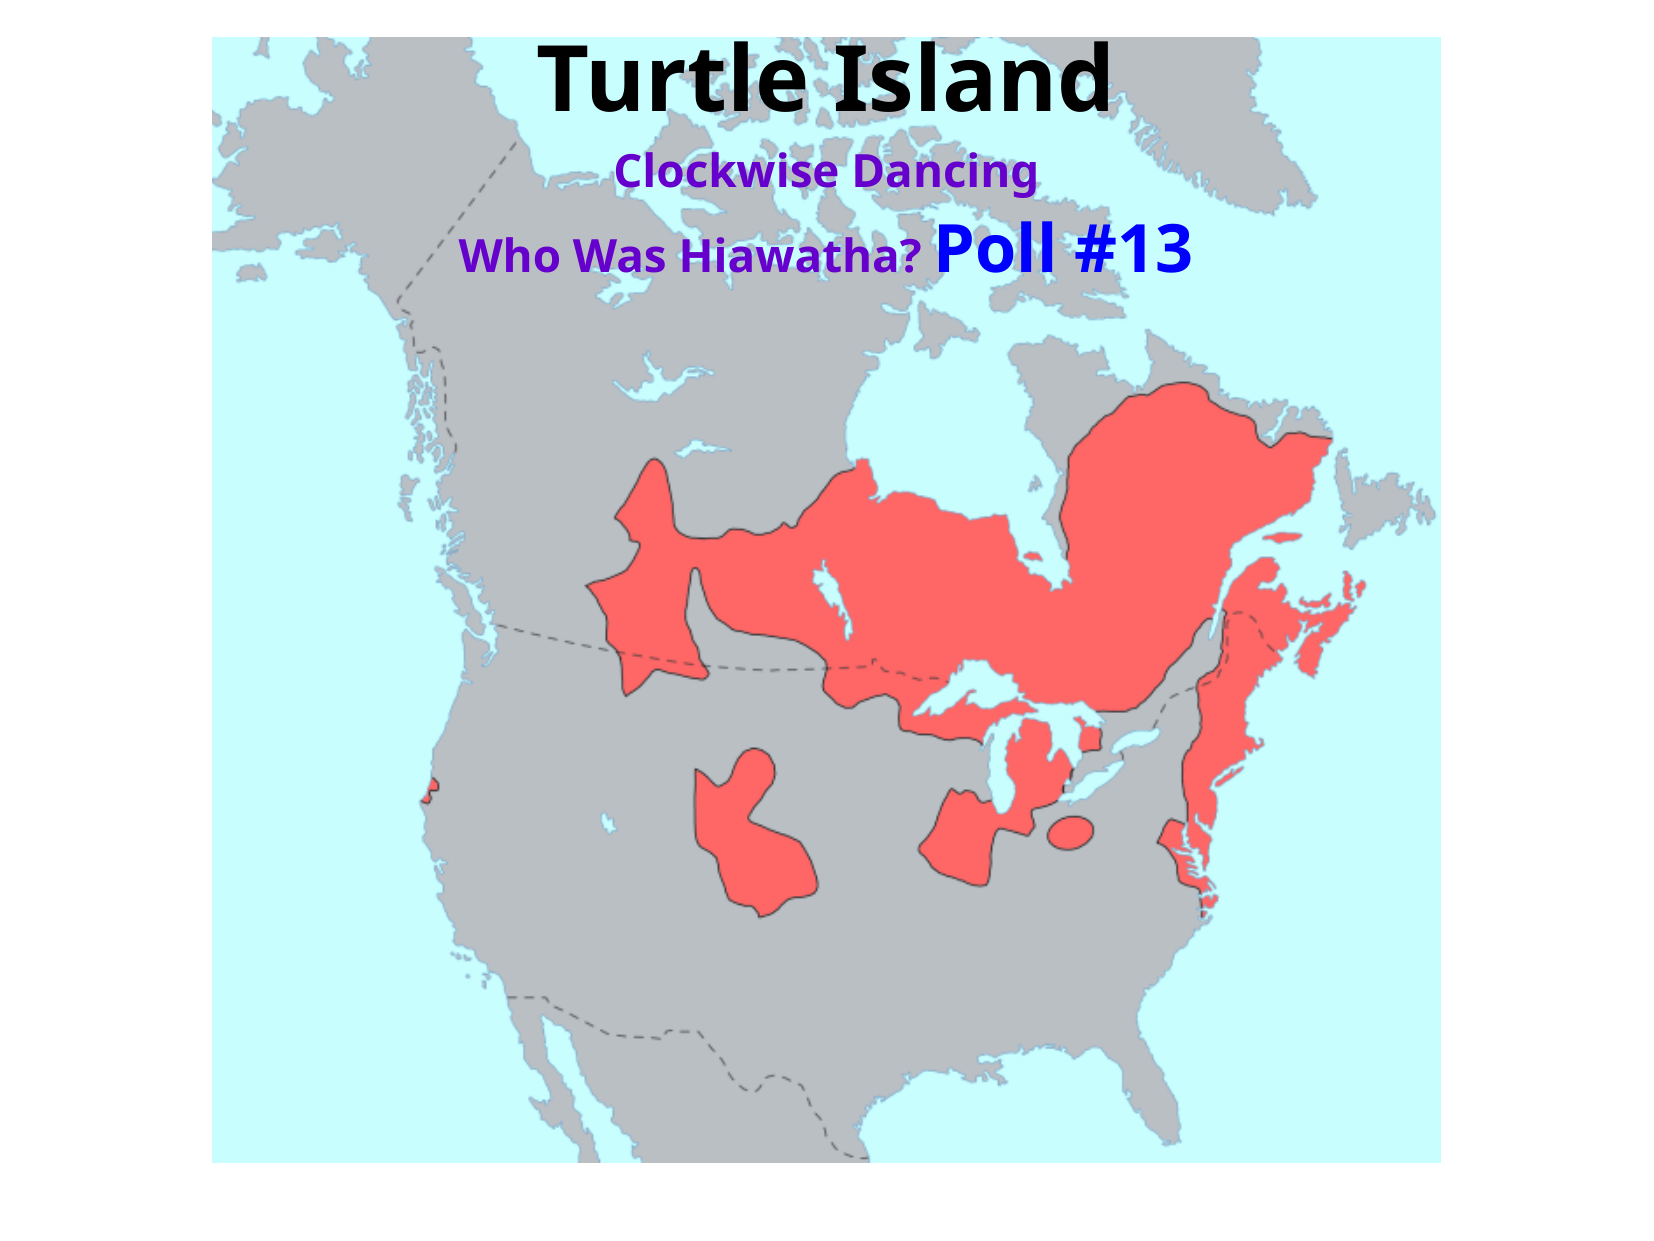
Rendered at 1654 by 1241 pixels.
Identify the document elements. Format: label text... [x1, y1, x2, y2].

title Turtle Island Clockwise Dancing Who Was Hiawatha? Poll #13 [82, 29, 1571, 277]
picture [212, 277, 1441, 1163]
